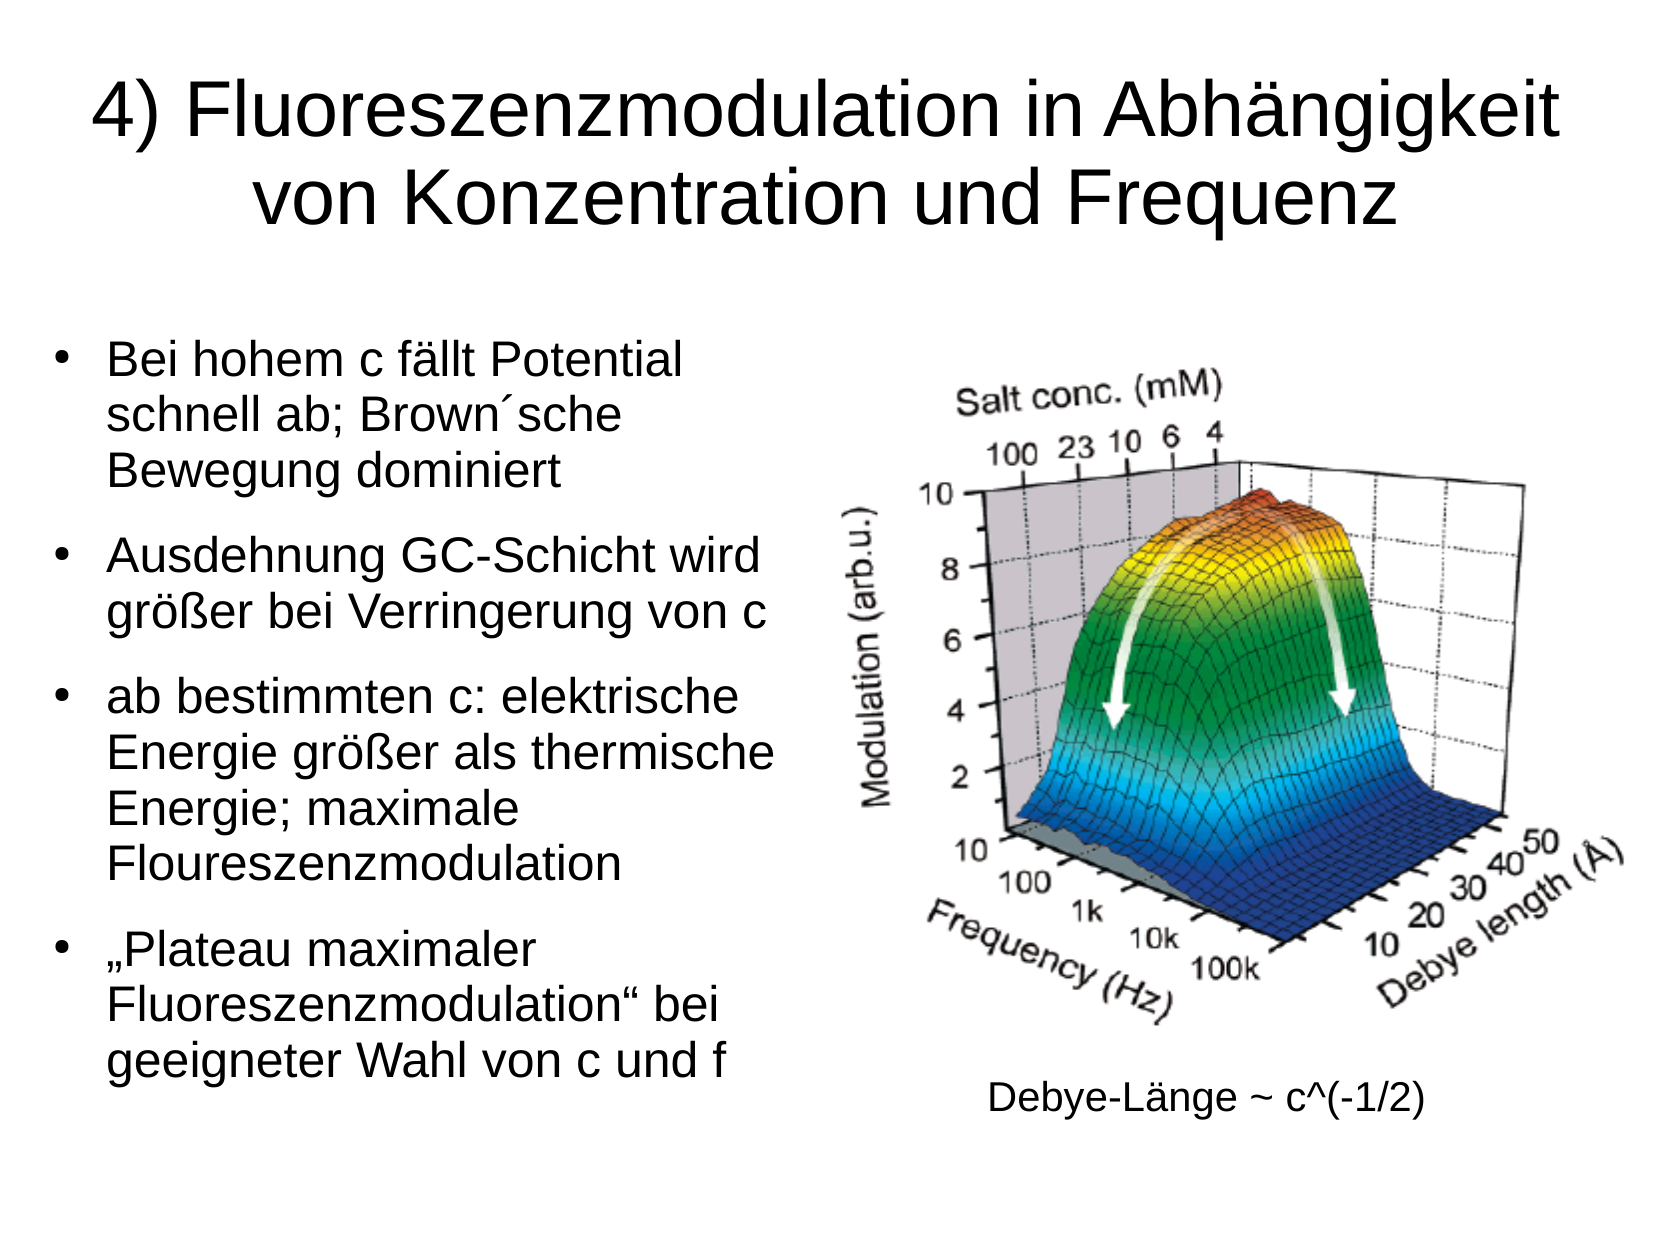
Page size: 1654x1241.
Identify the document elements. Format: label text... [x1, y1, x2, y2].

list Bei hohem c fällt Potential schnell ab; Brown´sche Bewegung dominiert Ausdehnung GC-Schicht wird größer bei Verringerung von c ab bestimmten c: elektrische Energie größer als thermische Energie; maximale Floureszenzmodulation „Plateau maximaler Fluoreszenzmodulation“ bei geeigneter Wahl von c und f [35, 330, 792, 1174]
title 4) Fluoreszenzmodulation in Abhängigkeit von Konzentration und Frequenz [82, 49, 1571, 257]
picture [808, 342, 1654, 1037]
list Debye-Länge ~ c^(-1/2) [897, 1051, 1489, 1127]
